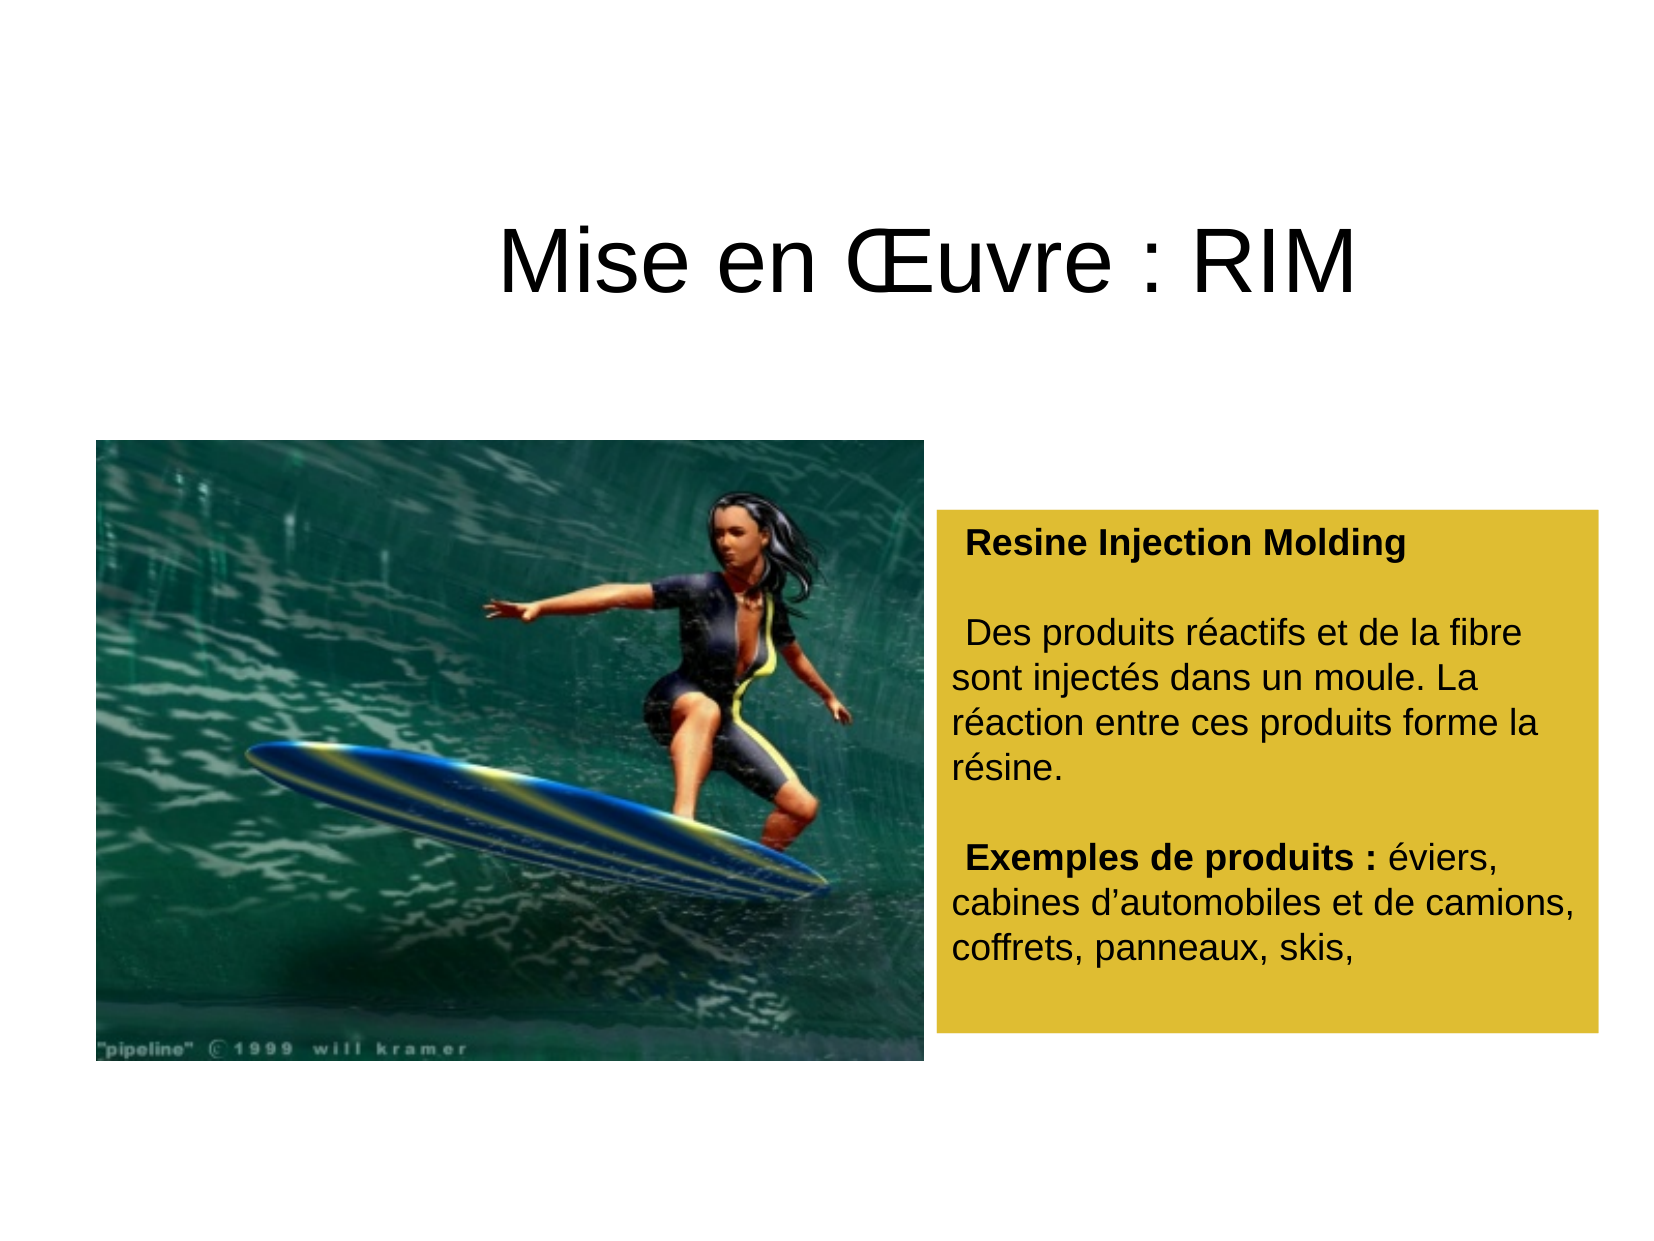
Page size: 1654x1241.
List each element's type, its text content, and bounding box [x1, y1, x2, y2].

title Mise en Œuvre : RIM [208, 111, 1618, 319]
picture [96, 440, 924, 1061]
text_box Resine Injection Molding Des produits réactifs et de la fibre sont injectés dans un moule. La réaction entre ces produits forme la résine. Exemples de produits : éviers, cabines d’automobiles et de camions, coffrets, panneaux, skis, [936, 509, 1599, 1034]
